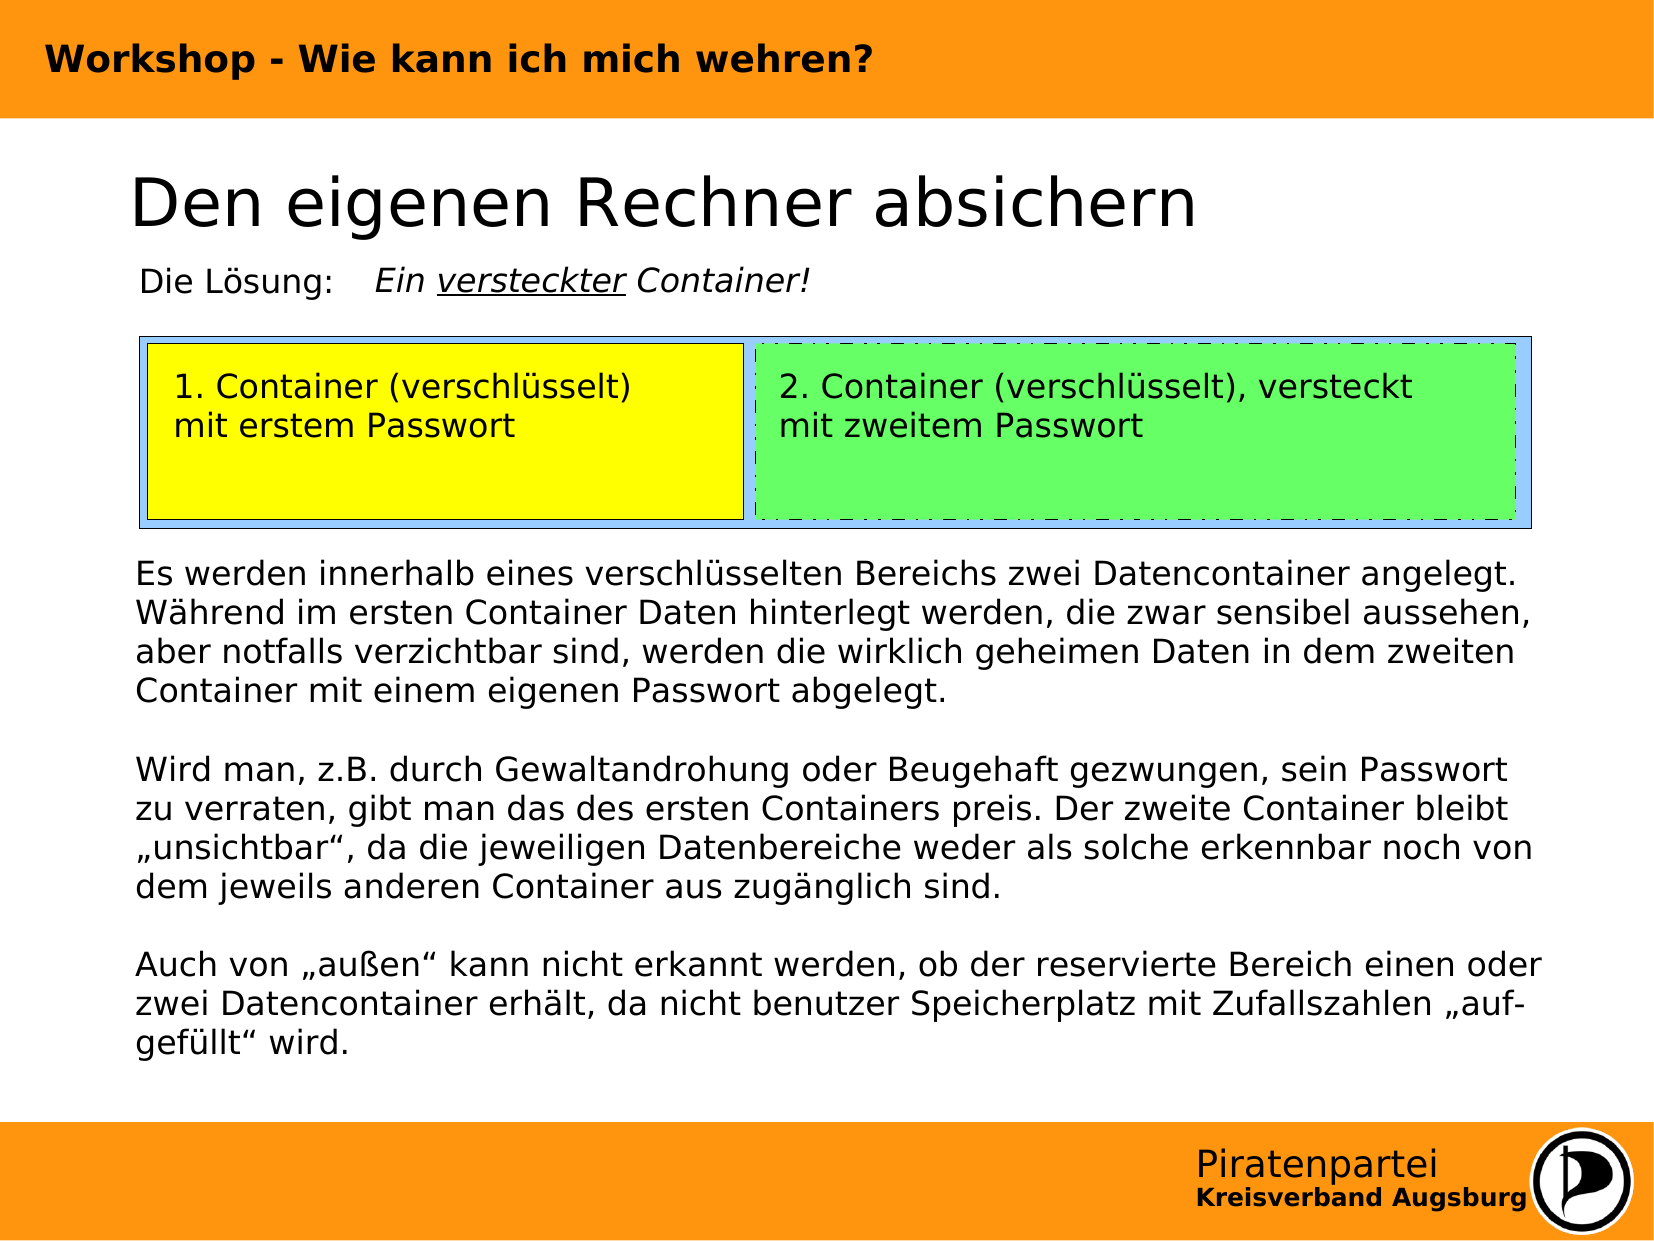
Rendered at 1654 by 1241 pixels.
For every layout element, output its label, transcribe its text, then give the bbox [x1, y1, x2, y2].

text_box Die Lösung: [123, 253, 356, 312]
picture [1529, 1127, 1634, 1235]
text_box Es werden innerhalb eines verschlüsselten Bereichs zwei Datencontainer angelegt. Während im ersten Container Daten hinterlegt werden, die zwar sensibel aussehen, aber notfalls verzichtbar sind, werden die wirklich geheimen Daten in dem zweiten Container mit einem eigenen Passwort abgelegt. Wird man, z.B. durch Gewaltandrohung oder Beugehaft gezwungen, sein Passwort zu verraten, gibt man das des ersten Containers preis. Der zweite Container bleibt „unsichtbar“, da die jeweiligen Datenbereiche weder als solche erkennbar noch von dem jeweils anderen Container aus zugänglich sind. Auch von „außen“ kann nicht erkannt werden, ob der reservierte Bereich einen oder zwei Datencontainer erhält, da nicht benutzer Speicherplatz mit Zufallszahlen „auf-gefüllt“ wird. [120, 546, 1560, 1087]
text_box Ein versteckter Container! [360, 252, 864, 311]
text_box 2. Container (verschlüsselt), versteckt mit zweitem Passwort [763, 359, 1494, 473]
text_box Den eigenen Rechner absichern [115, 155, 1560, 248]
text_box 1. Container (verschlüsselt) mit erstem Passwort [158, 359, 726, 507]
text_box [139, 336, 1532, 529]
text_box Workshop - Wie kann ich mich wehren? [29, 29, 1329, 88]
